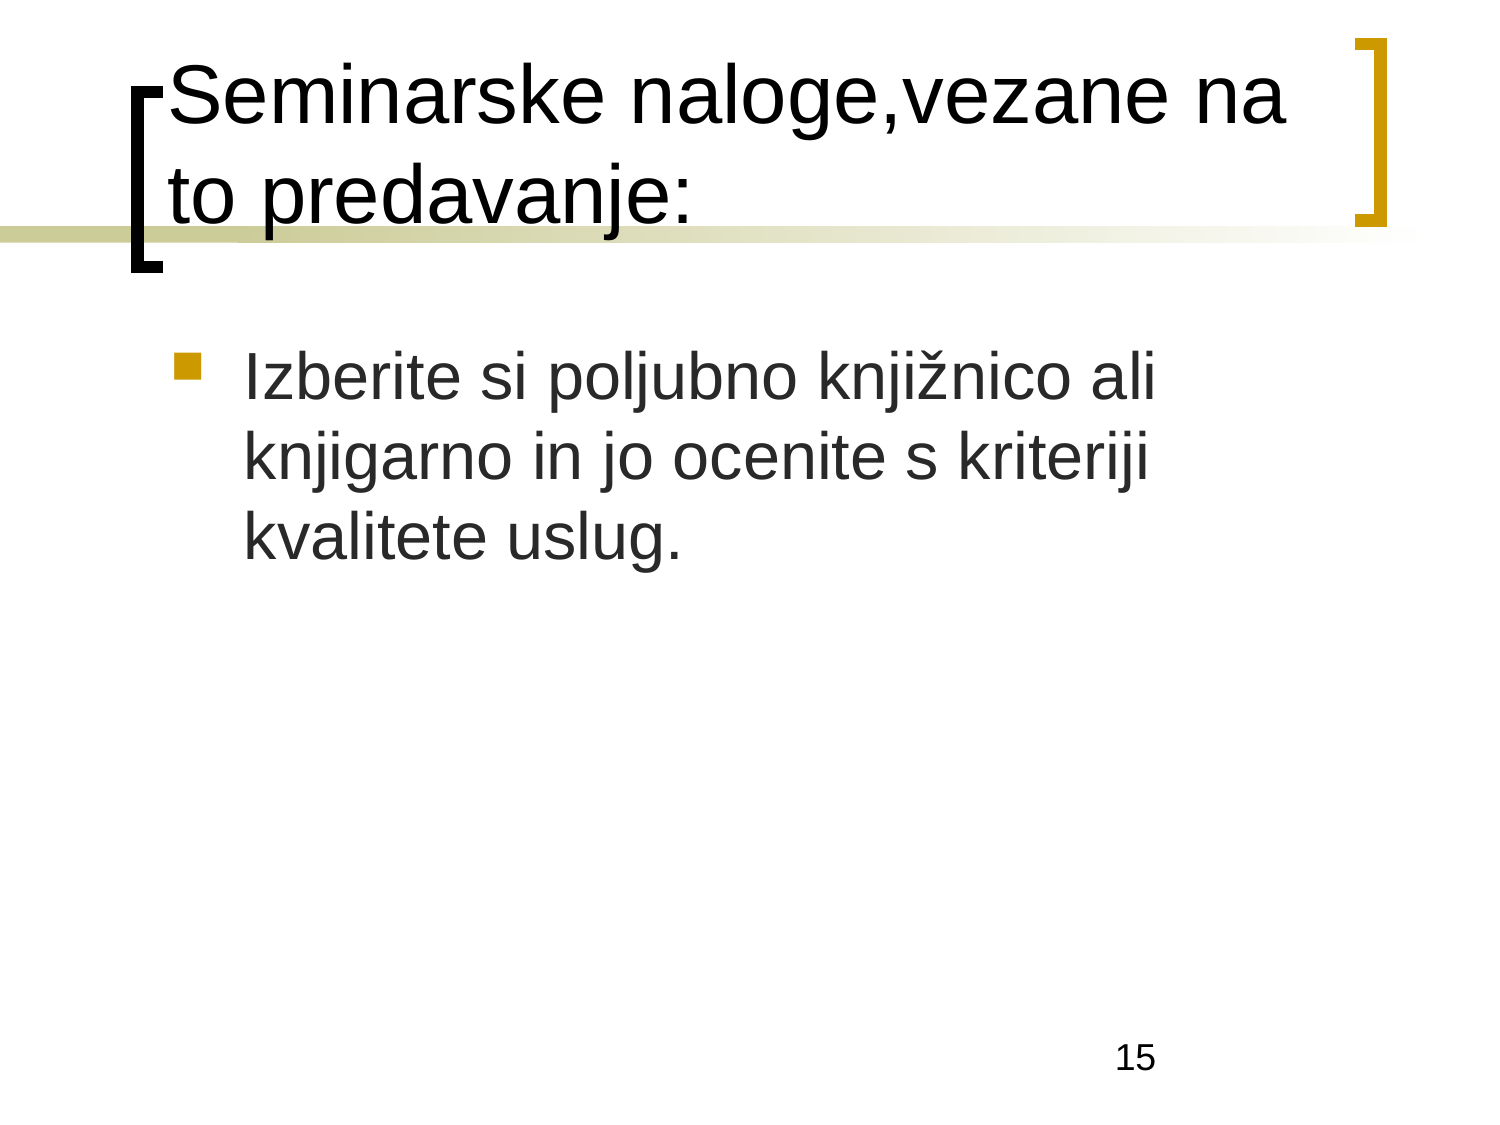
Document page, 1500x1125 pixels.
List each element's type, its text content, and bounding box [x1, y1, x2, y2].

title Seminarske naloge,vezane na to predavanje: [152, 15, 1328, 248]
list Izberite si poljubno knjižnico ali knjigarno in jo ocenite s kriteriji kvalitete uslug. [155, 324, 1413, 1001]
